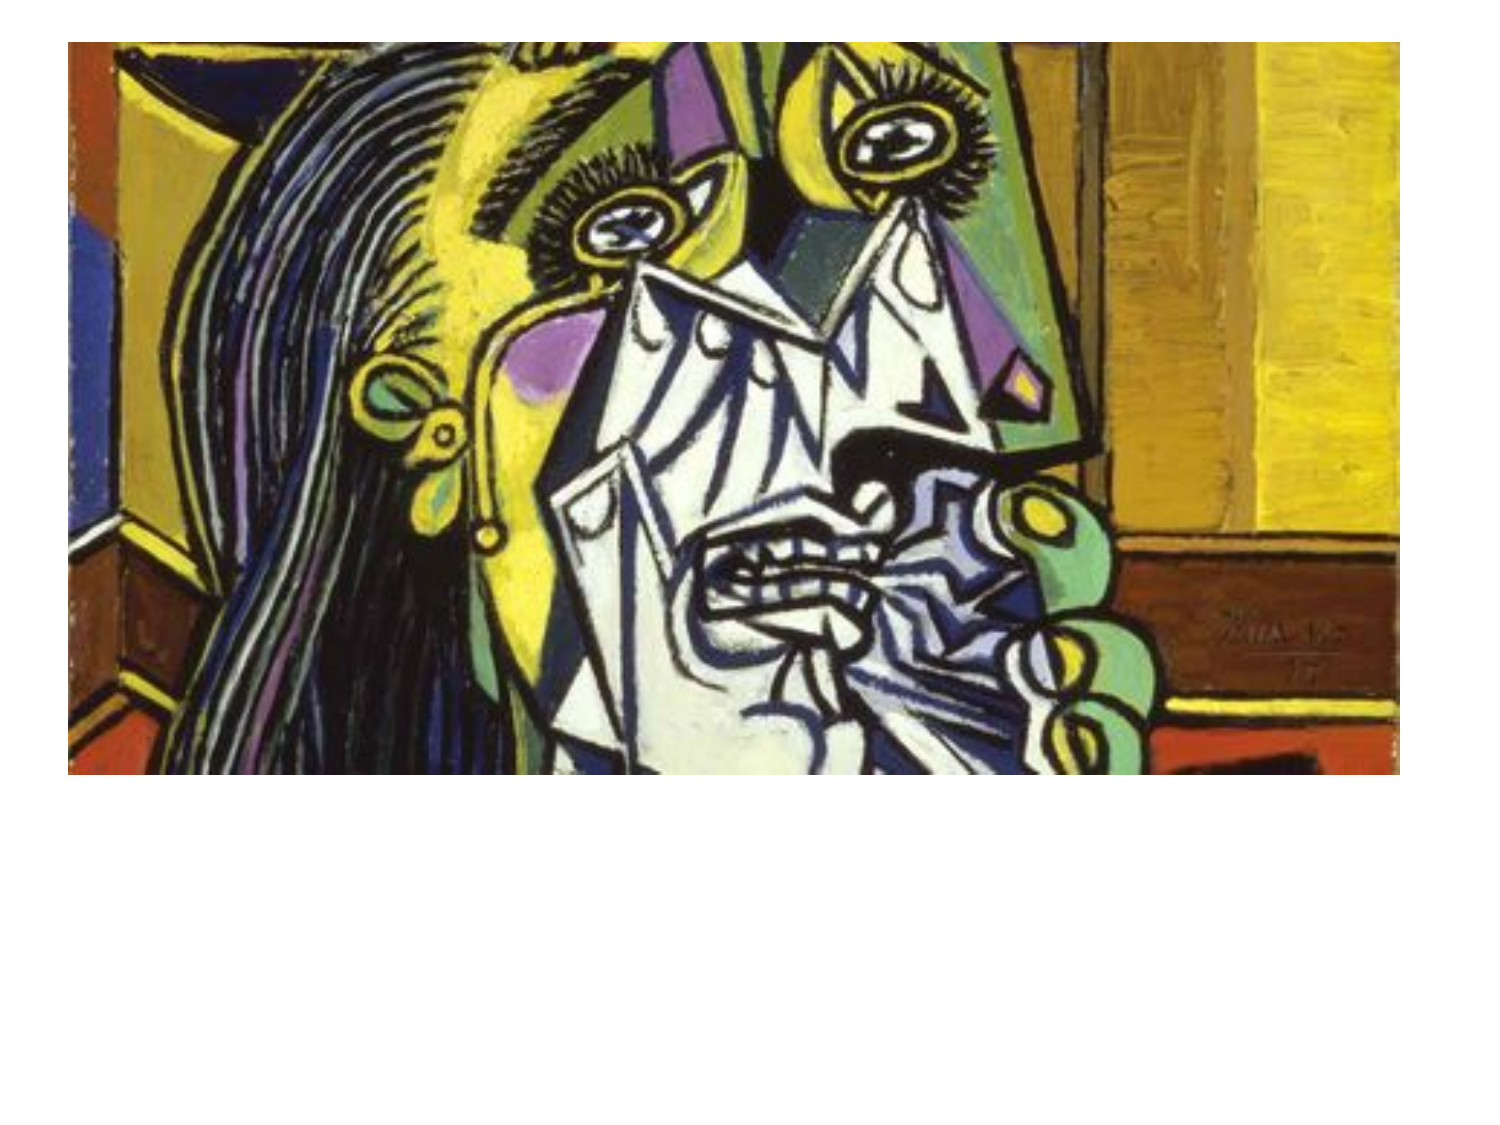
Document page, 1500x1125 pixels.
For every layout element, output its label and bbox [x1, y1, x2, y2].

picture [68, 42, 1400, 775]
